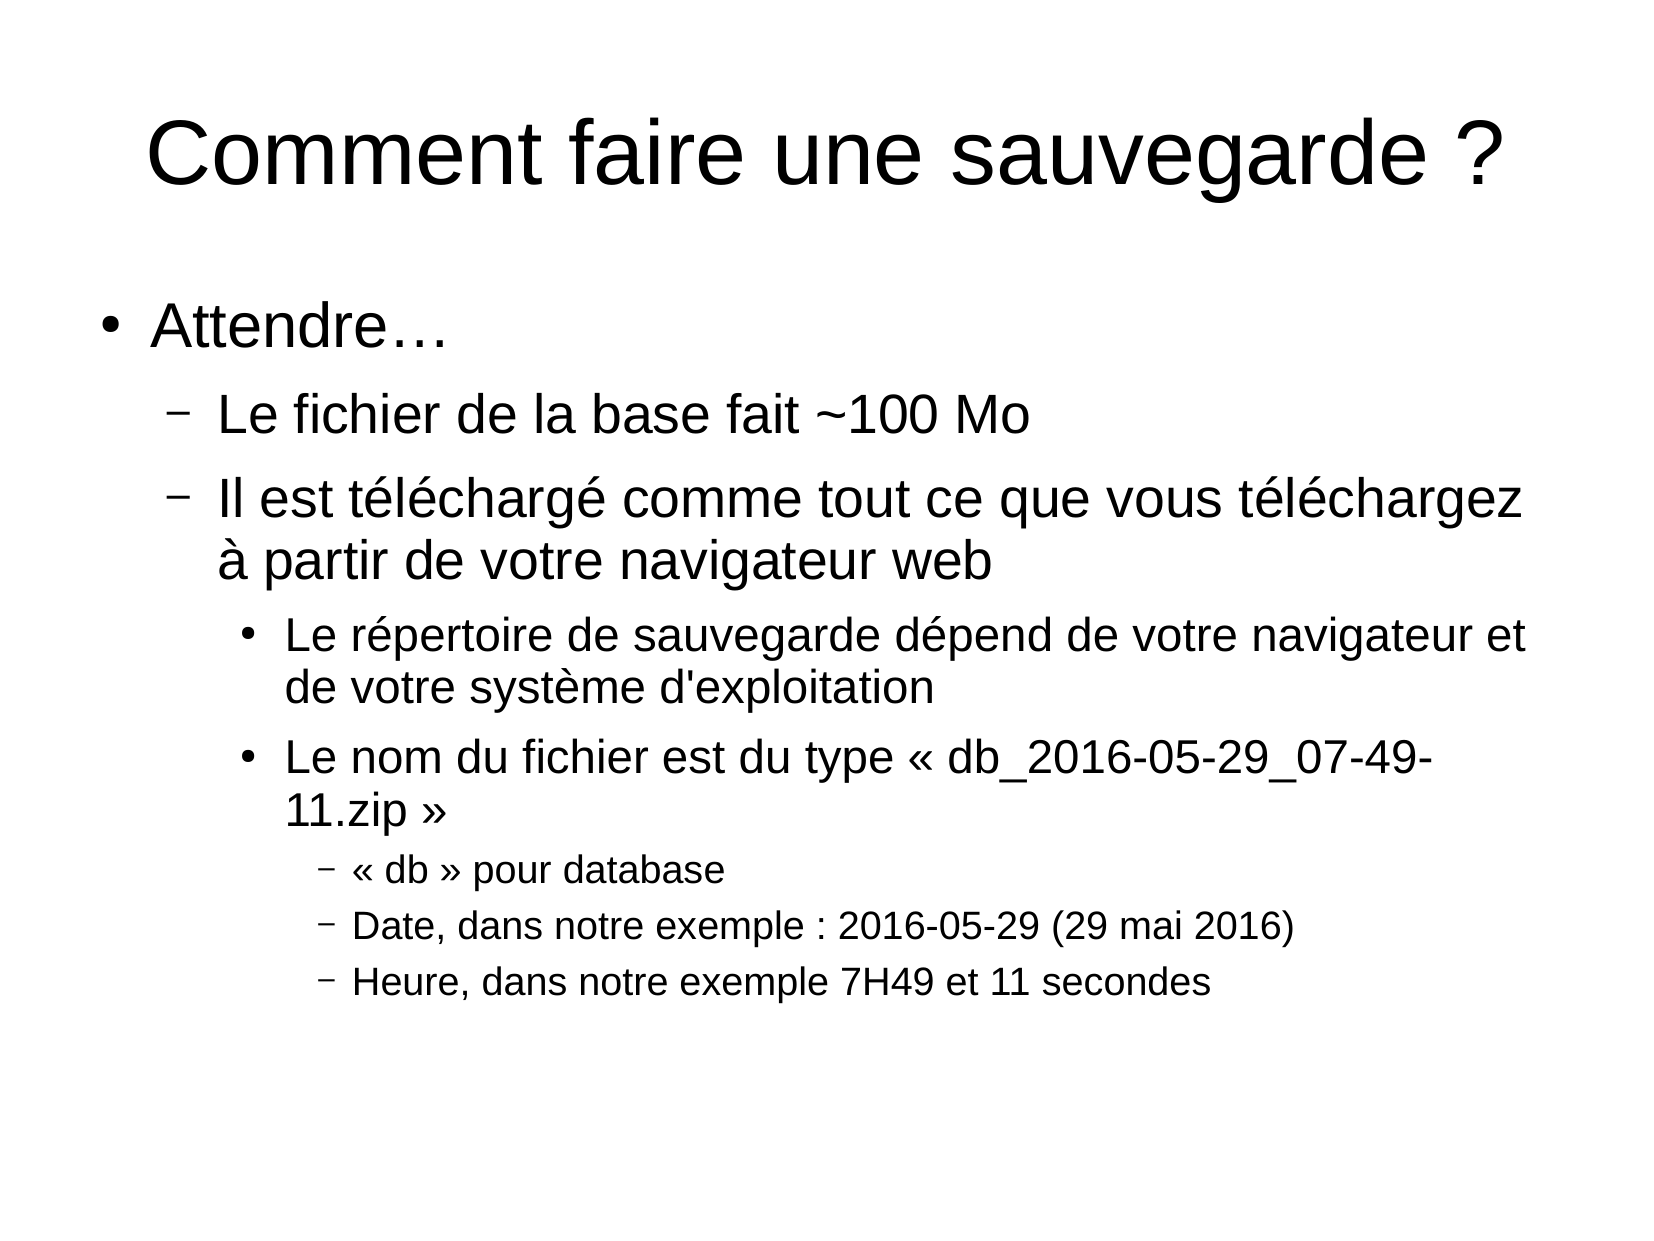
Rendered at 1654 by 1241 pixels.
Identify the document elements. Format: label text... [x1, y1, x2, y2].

title Comment faire une sauvegarde ? [82, 49, 1571, 257]
list Attendre… Le fichier de la base fait ~100 Mo Il est téléchargé comme tout ce que vous téléchargez à partir de votre navigateur web Le répertoire de sauvegarde dépend de votre navigateur et de votre système d'exploitation Le nom du fichier est du type « db_2016-05-29_07-49-11.zip » « db » pour database Date, dans notre exemple : 2016-05-29 (29 mai 2016) Heure, dans notre exemple 7H49 et 11 secondes [82, 290, 1571, 1010]
